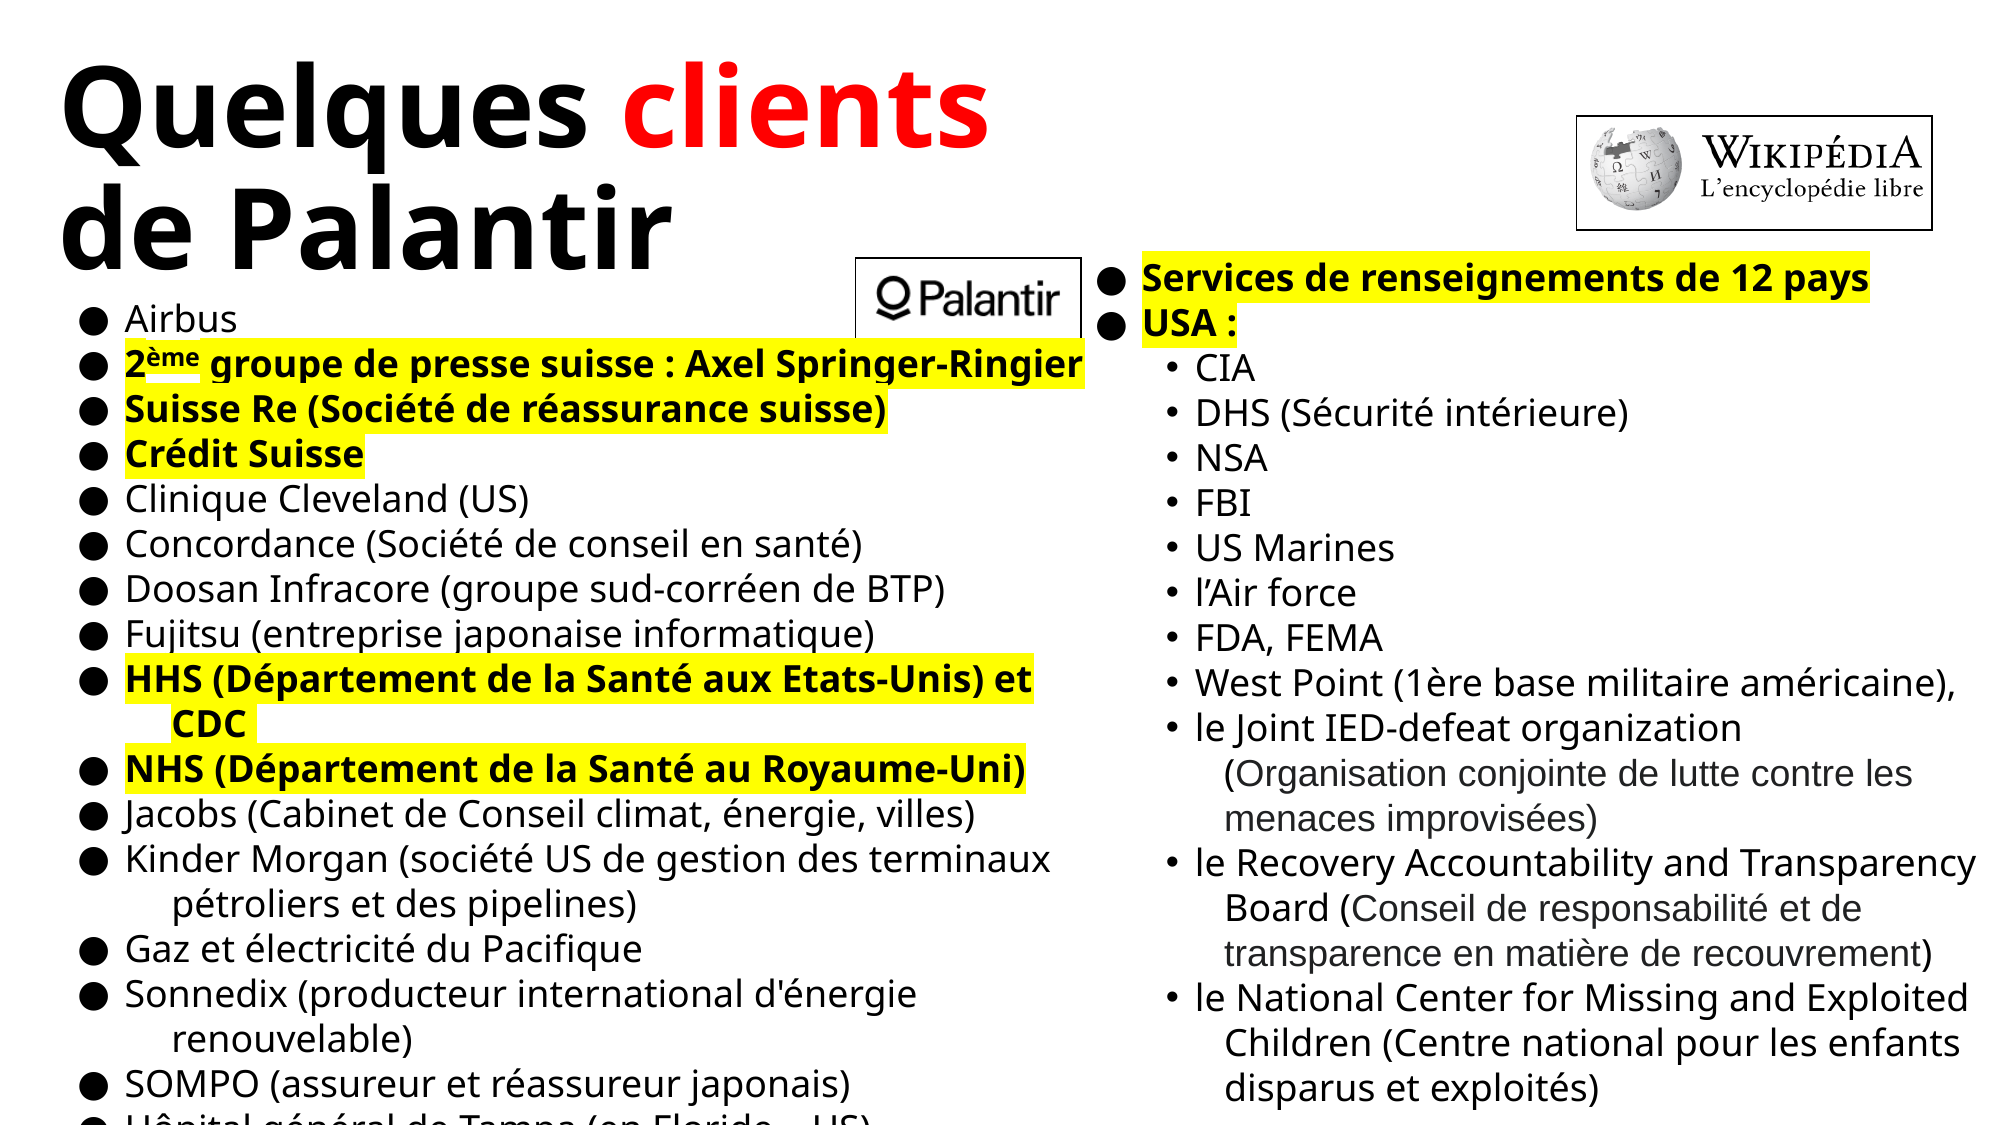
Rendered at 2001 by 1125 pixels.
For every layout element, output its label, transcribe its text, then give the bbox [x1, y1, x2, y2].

text_box Quelques clients de Palantir [43, 27, 2000, 317]
text_box Services de renseignements de 12 pays USA : CIA DHS (Sécurité intérieure) NSA FBI US Marines l’Air force FDA, FEMA West Point (1ère base militaire américaine), le Joint IED-defeat organization (Organisation conjointe de lutte contre les menaces improvisées) le Recovery Accountability and Transparency Board (Conseil de responsabilité et de transparence en matière de recouvrement) le National Center for Missing and Exploited Children (Centre national pour les enfants disparus et exploités) [1080, 246, 1993, 1125]
text_box Airbus 2ème groupe de presse suisse : Axel Springer-Ringier Suisse Re (Société de réassurance suisse) Crédit Suisse Clinique Cleveland (US) Concordance (Société de conseil en santé) Doosan Infracore (groupe sud-corréen de BTP) Fujitsu (entreprise japonaise informatique) HHS (Département de la Santé aux Etats-Unis) et CDC NHS (Département de la Santé au Royaume-Uni) Jacobs (Cabinet de Conseil climat, énergie, villes) Kinder Morgan (société US de gestion des terminaux pétroliers et des pipelines) Gaz et électricité du Pacifique Sonnedix (producteur international d'énergie renouvelable) SOMPO (assureur et réassureur japonais) Hôpital général de Tampa (en Floride – US) Programme alimentaire mondial (ONU) [62, 287, 1080, 1121]
picture [1577, 116, 1932, 230]
